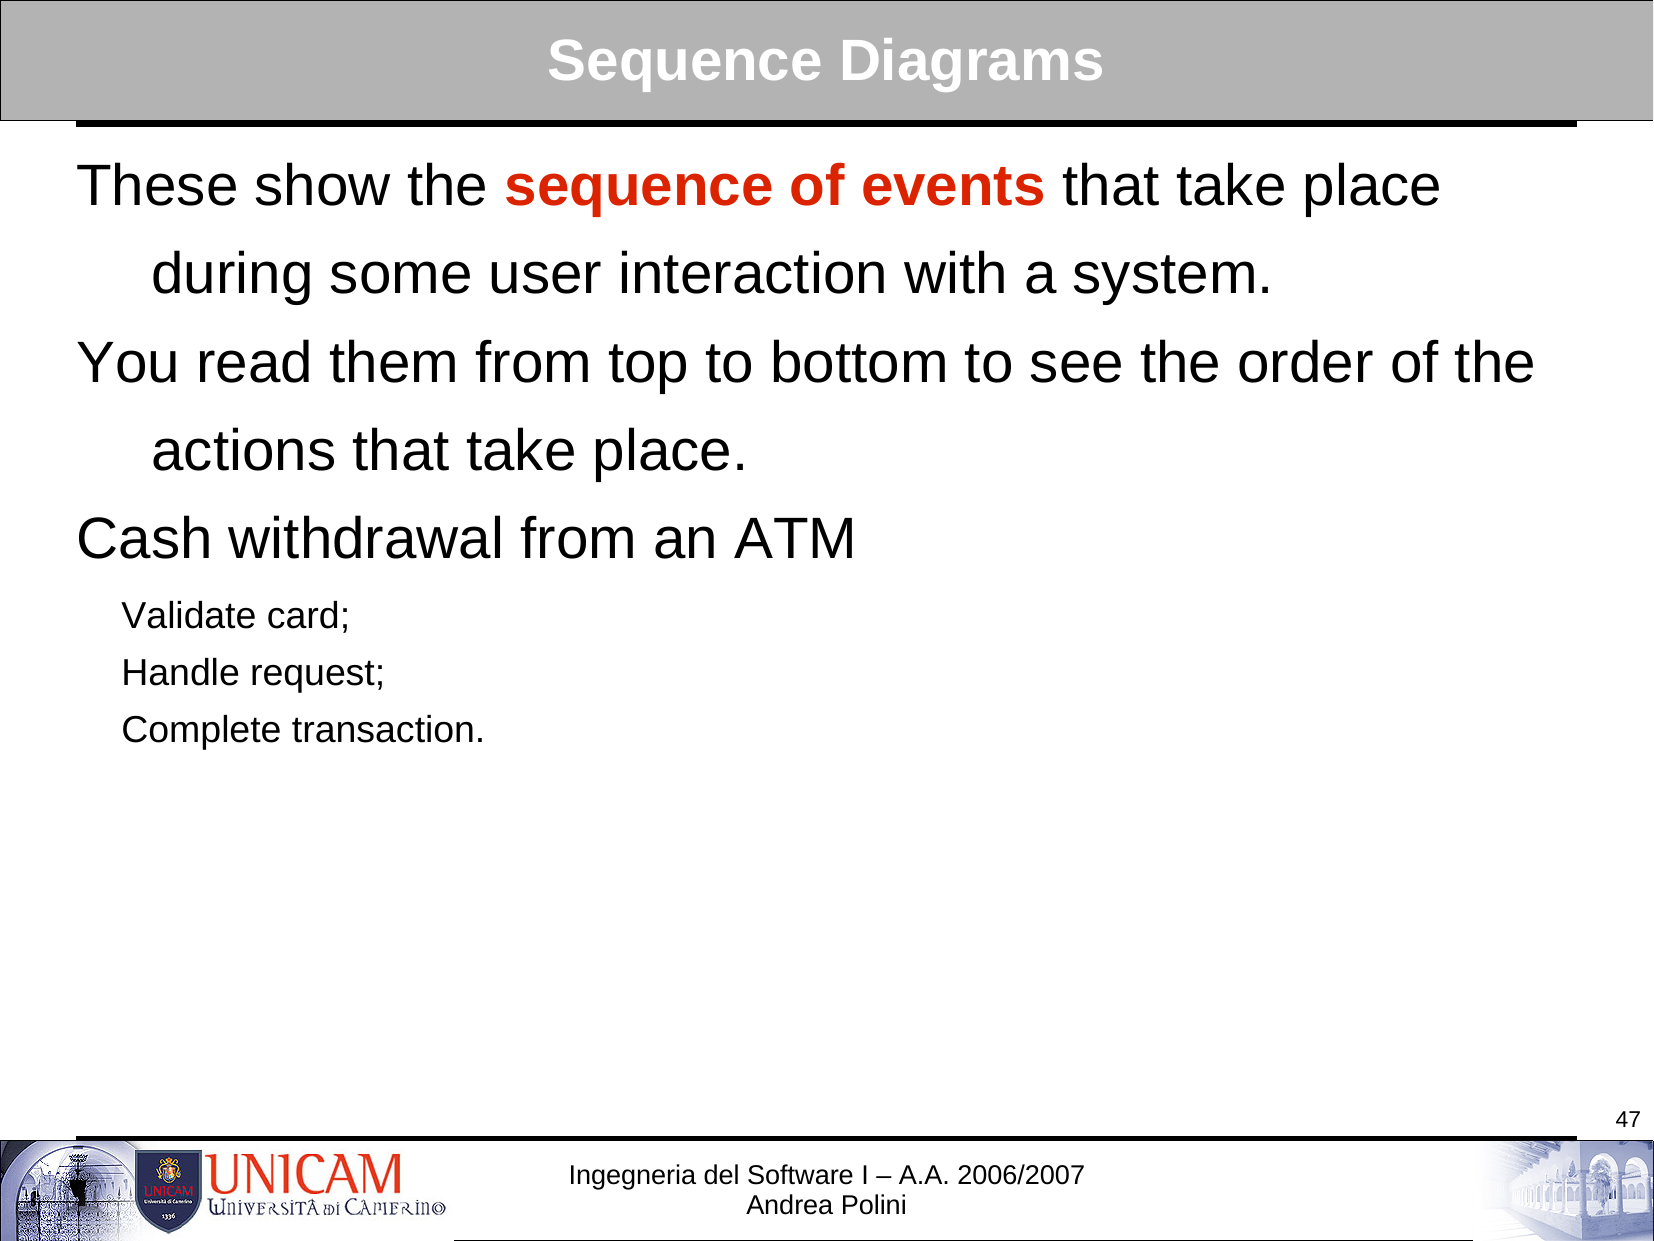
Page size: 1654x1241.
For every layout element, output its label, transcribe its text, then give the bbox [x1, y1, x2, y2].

picture [0, 1141, 454, 1241]
title Sequence Diagrams [0, 0, 1653, 121]
list These show the sequence of events that take place during some user interaction with a system. You read them from top to bottom to see the order of the actions that take place. Cash withdrawal from an ATM Validate card; Handle request; Complete transaction. [76, 152, 1577, 916]
picture [1473, 1141, 1654, 1241]
